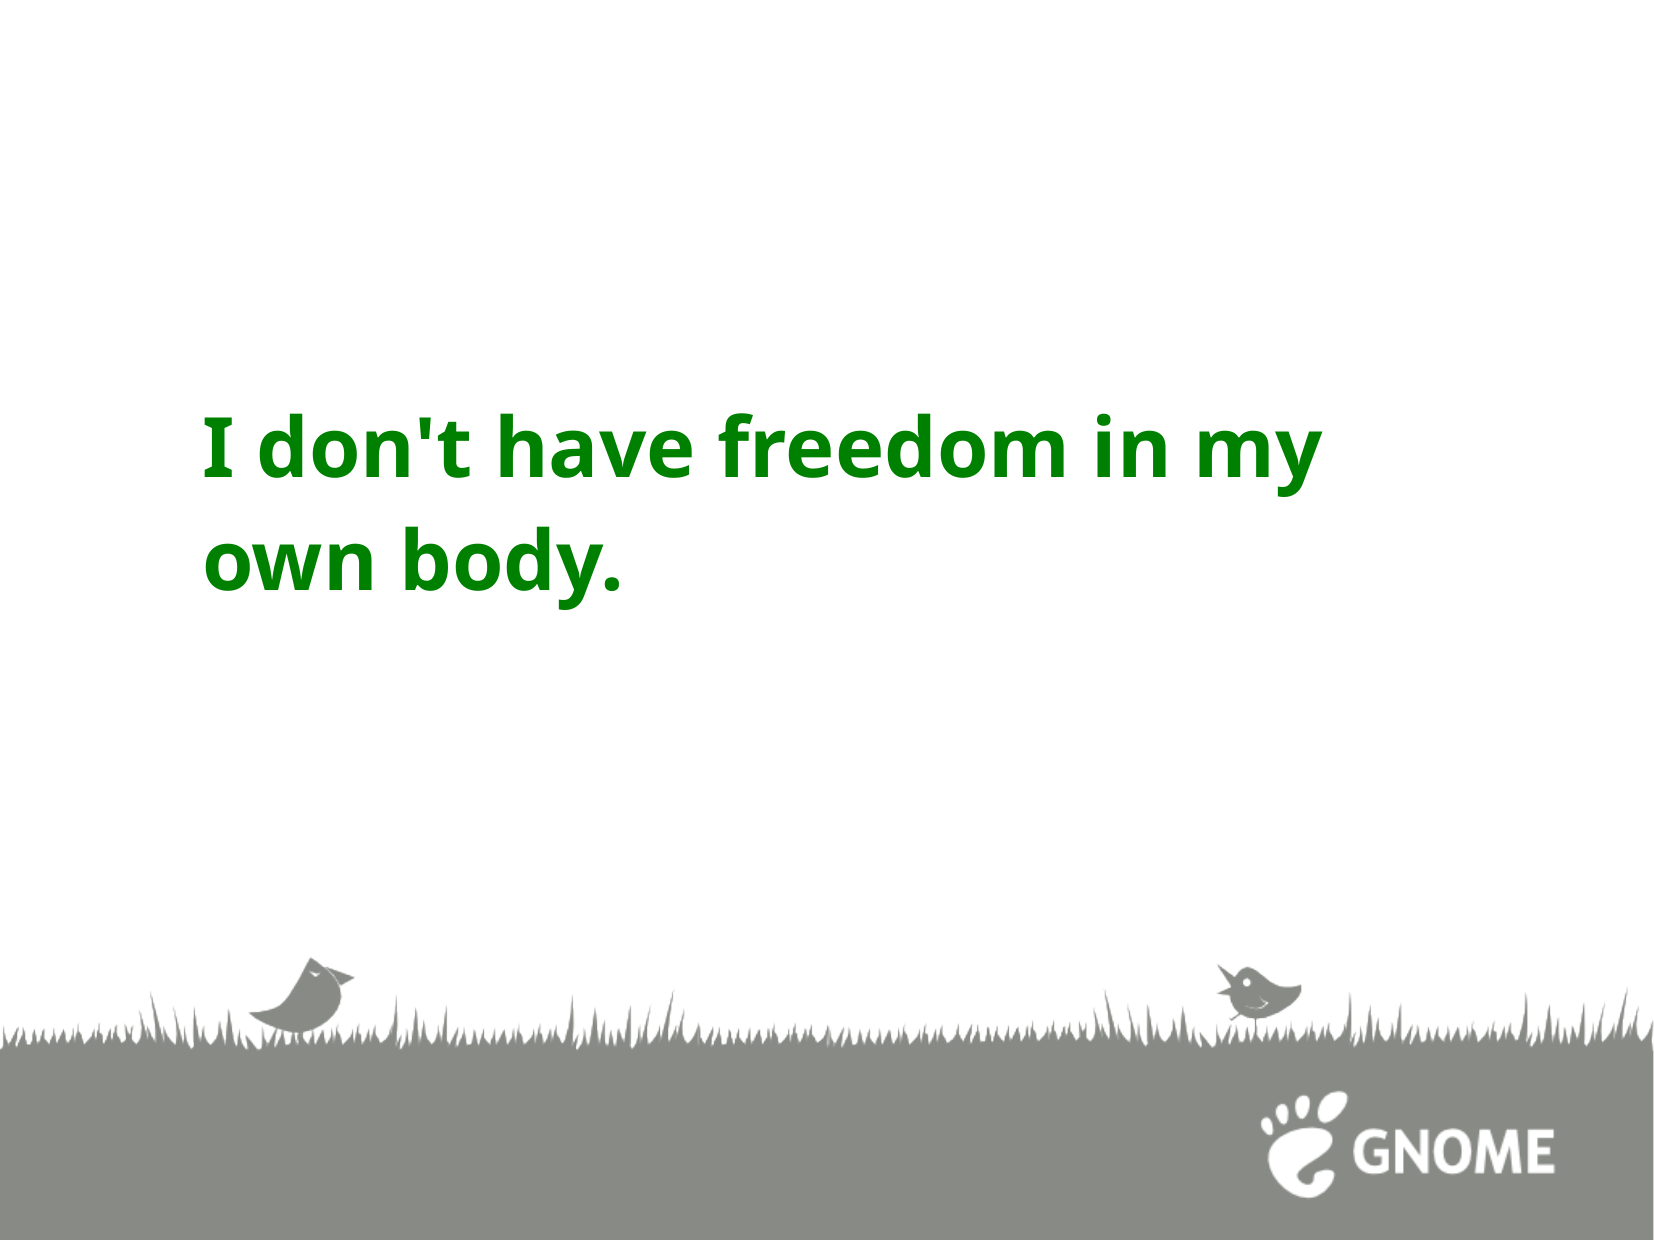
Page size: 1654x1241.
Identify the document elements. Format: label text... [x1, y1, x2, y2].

picture [0, 0, 1654, 1241]
text_box I don't have freedom in my own body. [187, 380, 1351, 619]
